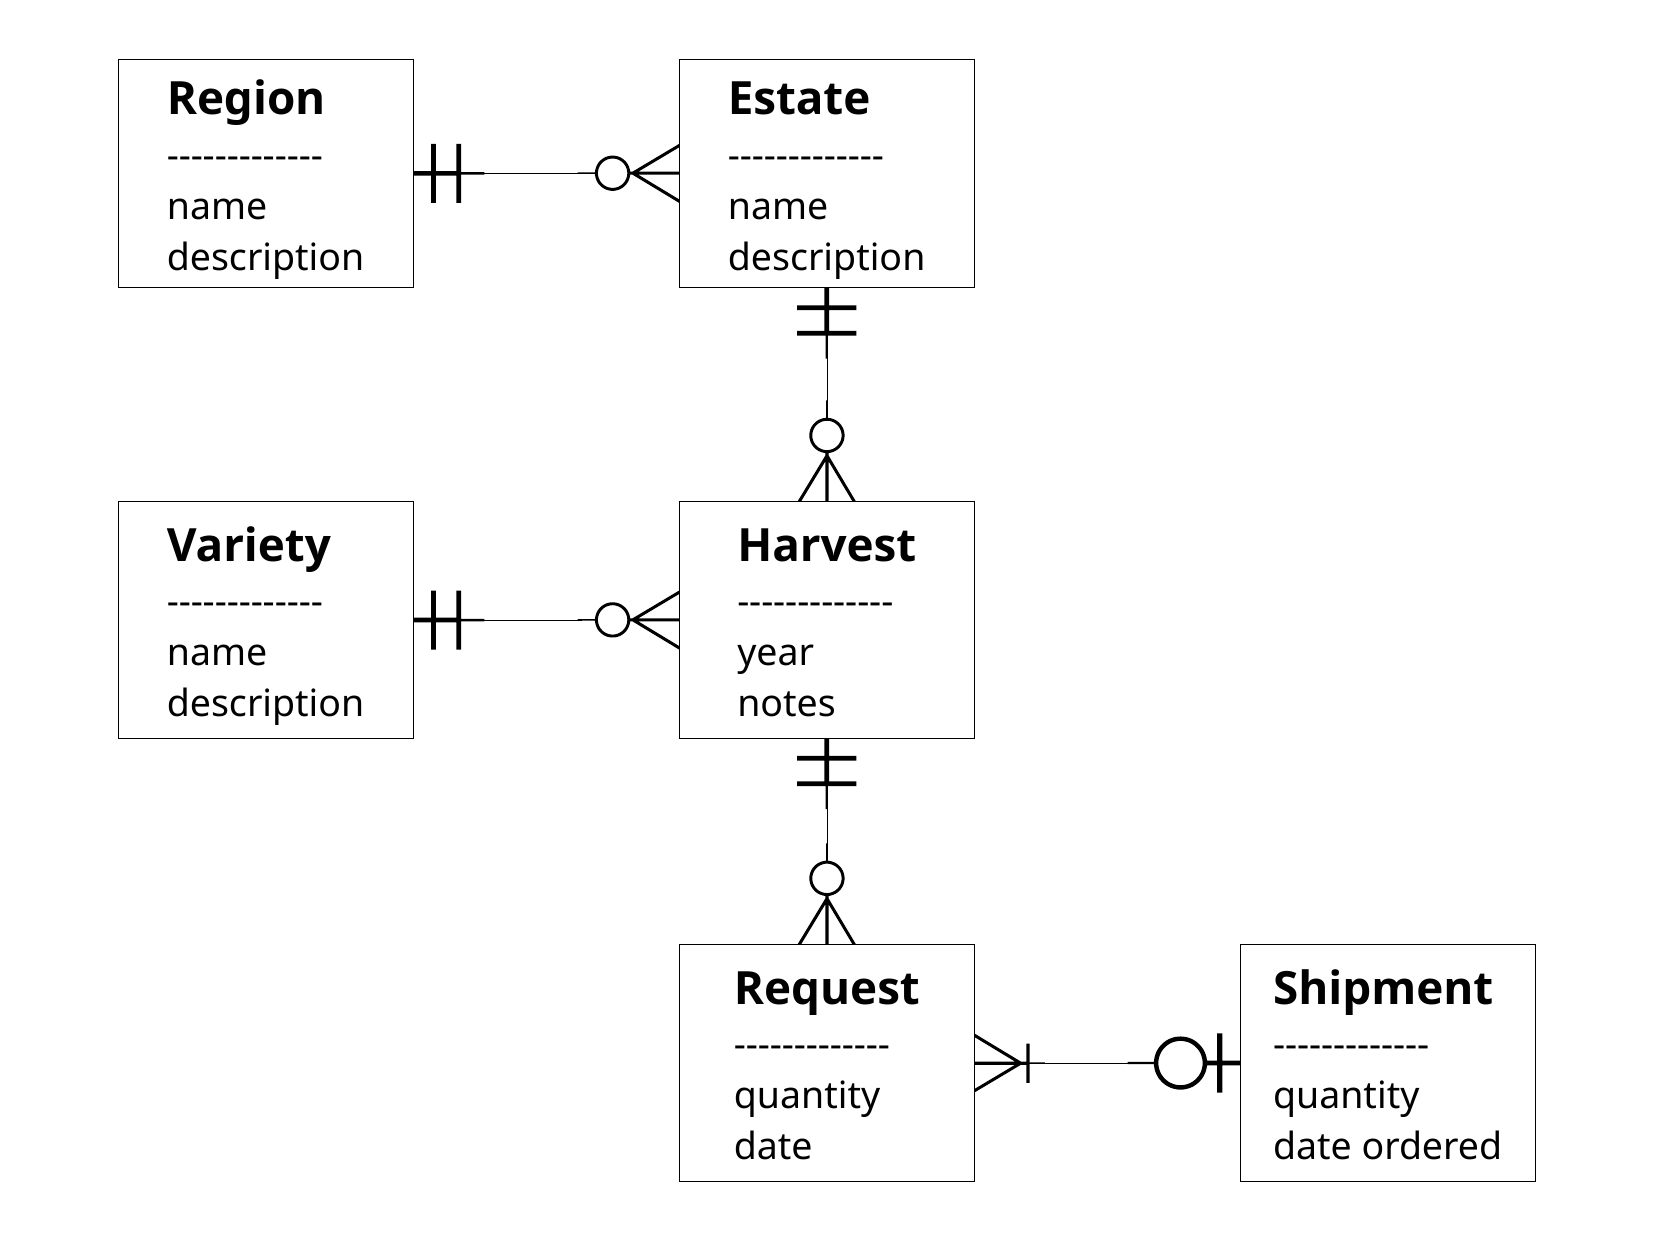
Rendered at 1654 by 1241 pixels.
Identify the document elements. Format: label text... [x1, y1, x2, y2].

text_box Request ------------- quantity date [679, 944, 975, 1182]
text_box Harvest ------------- year notes [679, 501, 975, 739]
text_box Variety ------------- name description [118, 501, 414, 739]
text_box Estate ------------- name description [679, 59, 975, 288]
text_box Shipment ------------- quantity date ordered [1240, 944, 1536, 1182]
text_box Region ------------- name description [118, 59, 414, 288]
